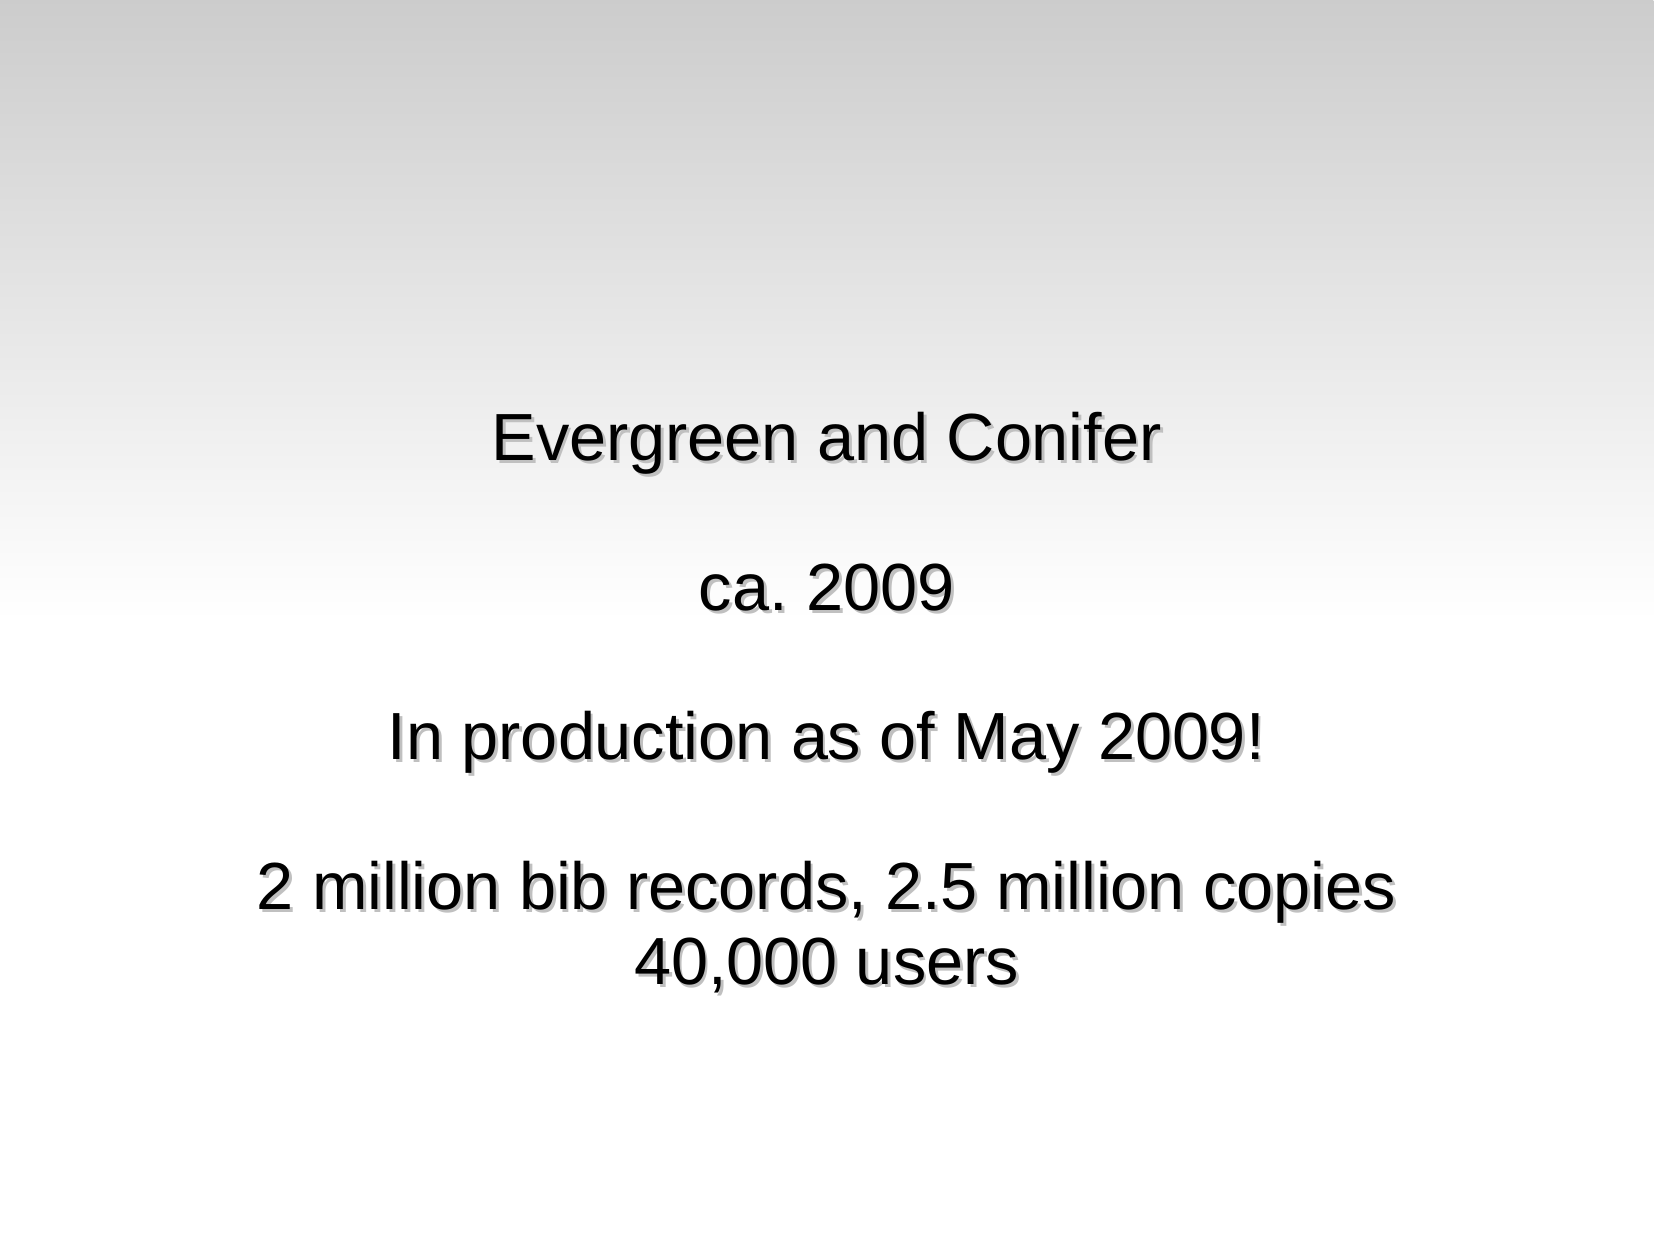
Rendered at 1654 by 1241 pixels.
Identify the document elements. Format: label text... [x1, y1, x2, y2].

subtitle Evergreen and Conifer ca. 2009 In production as of May 2009! 2 million bib records, 2.5 million copies 40,000 users [82, 290, 1571, 1109]
